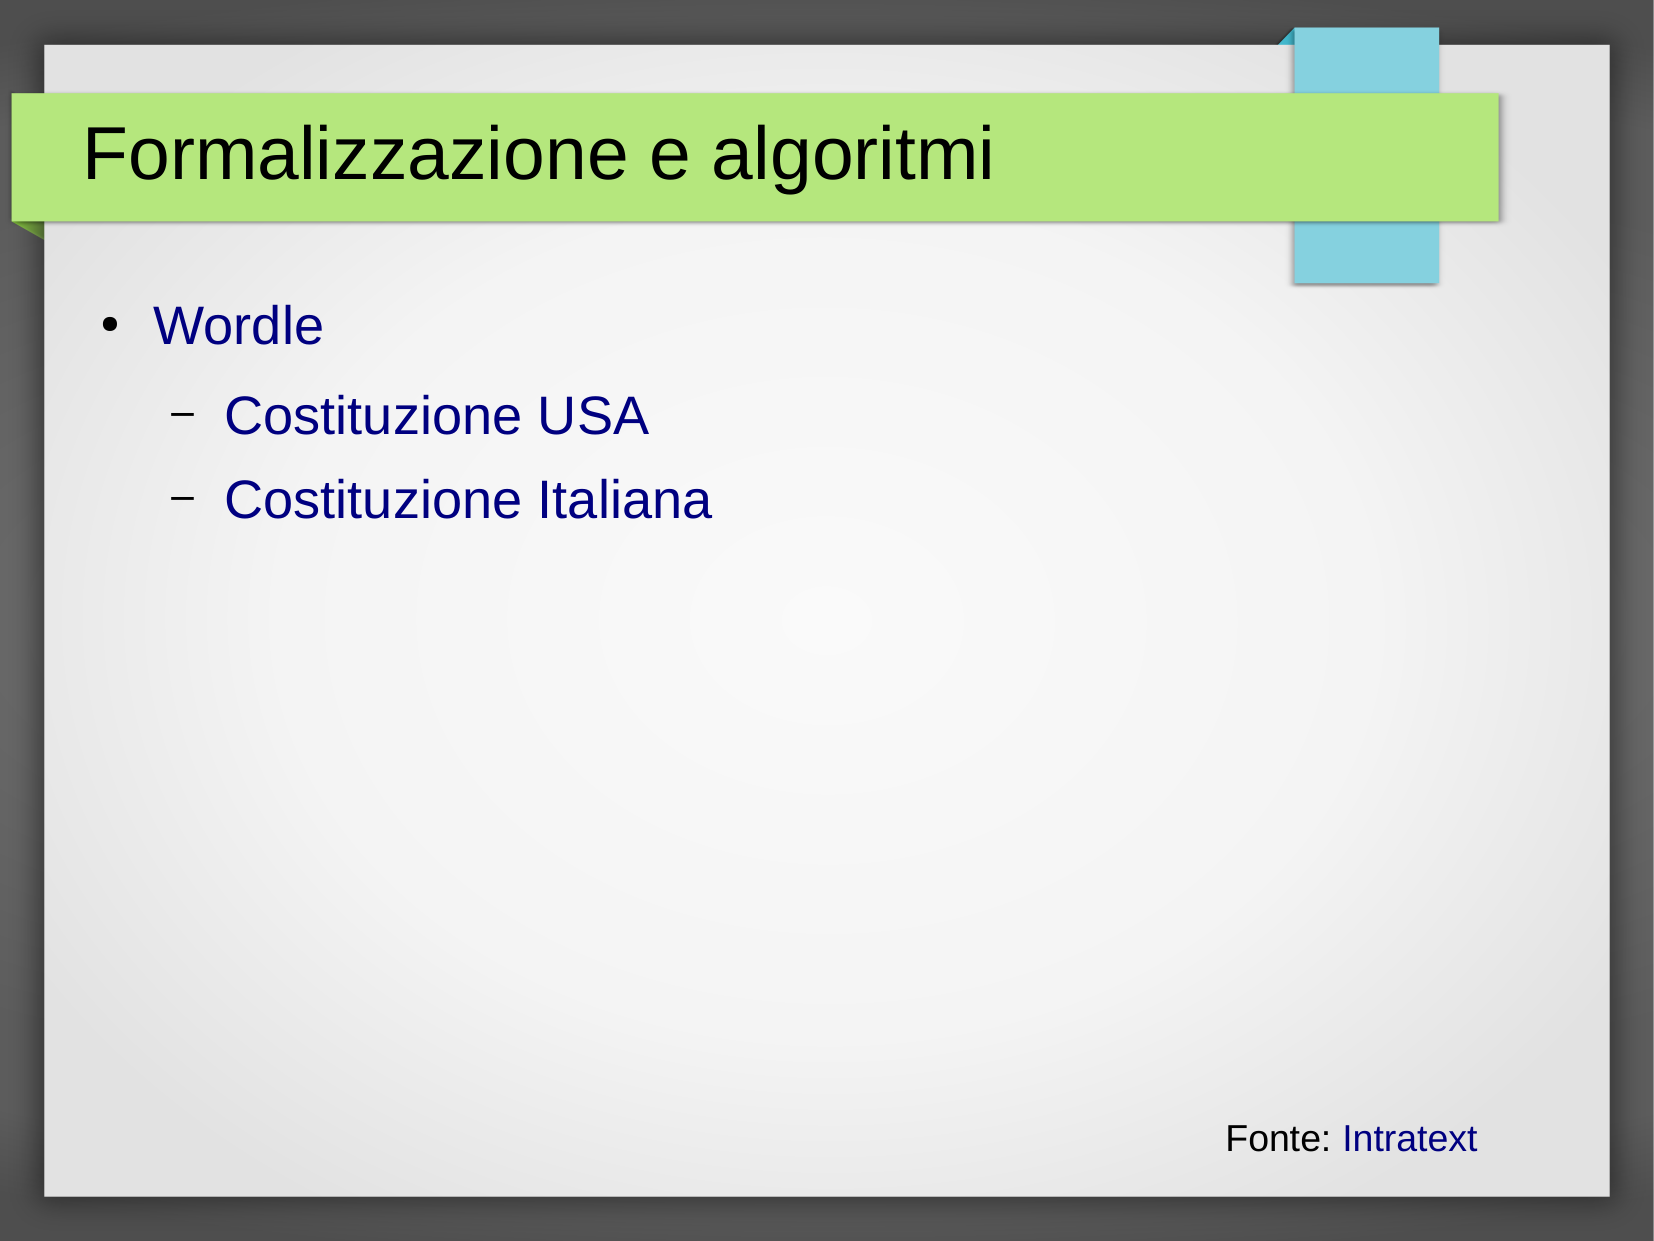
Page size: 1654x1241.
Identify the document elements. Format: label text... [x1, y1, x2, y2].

picture [0, 0, 1654, 1241]
title Formalizzazione e algoritmi [82, 94, 1264, 213]
list Wordle Costituzione USA Costituzione Italiana [82, 295, 1571, 1015]
text_box Fonte: Intratext [1210, 1110, 1493, 1168]
